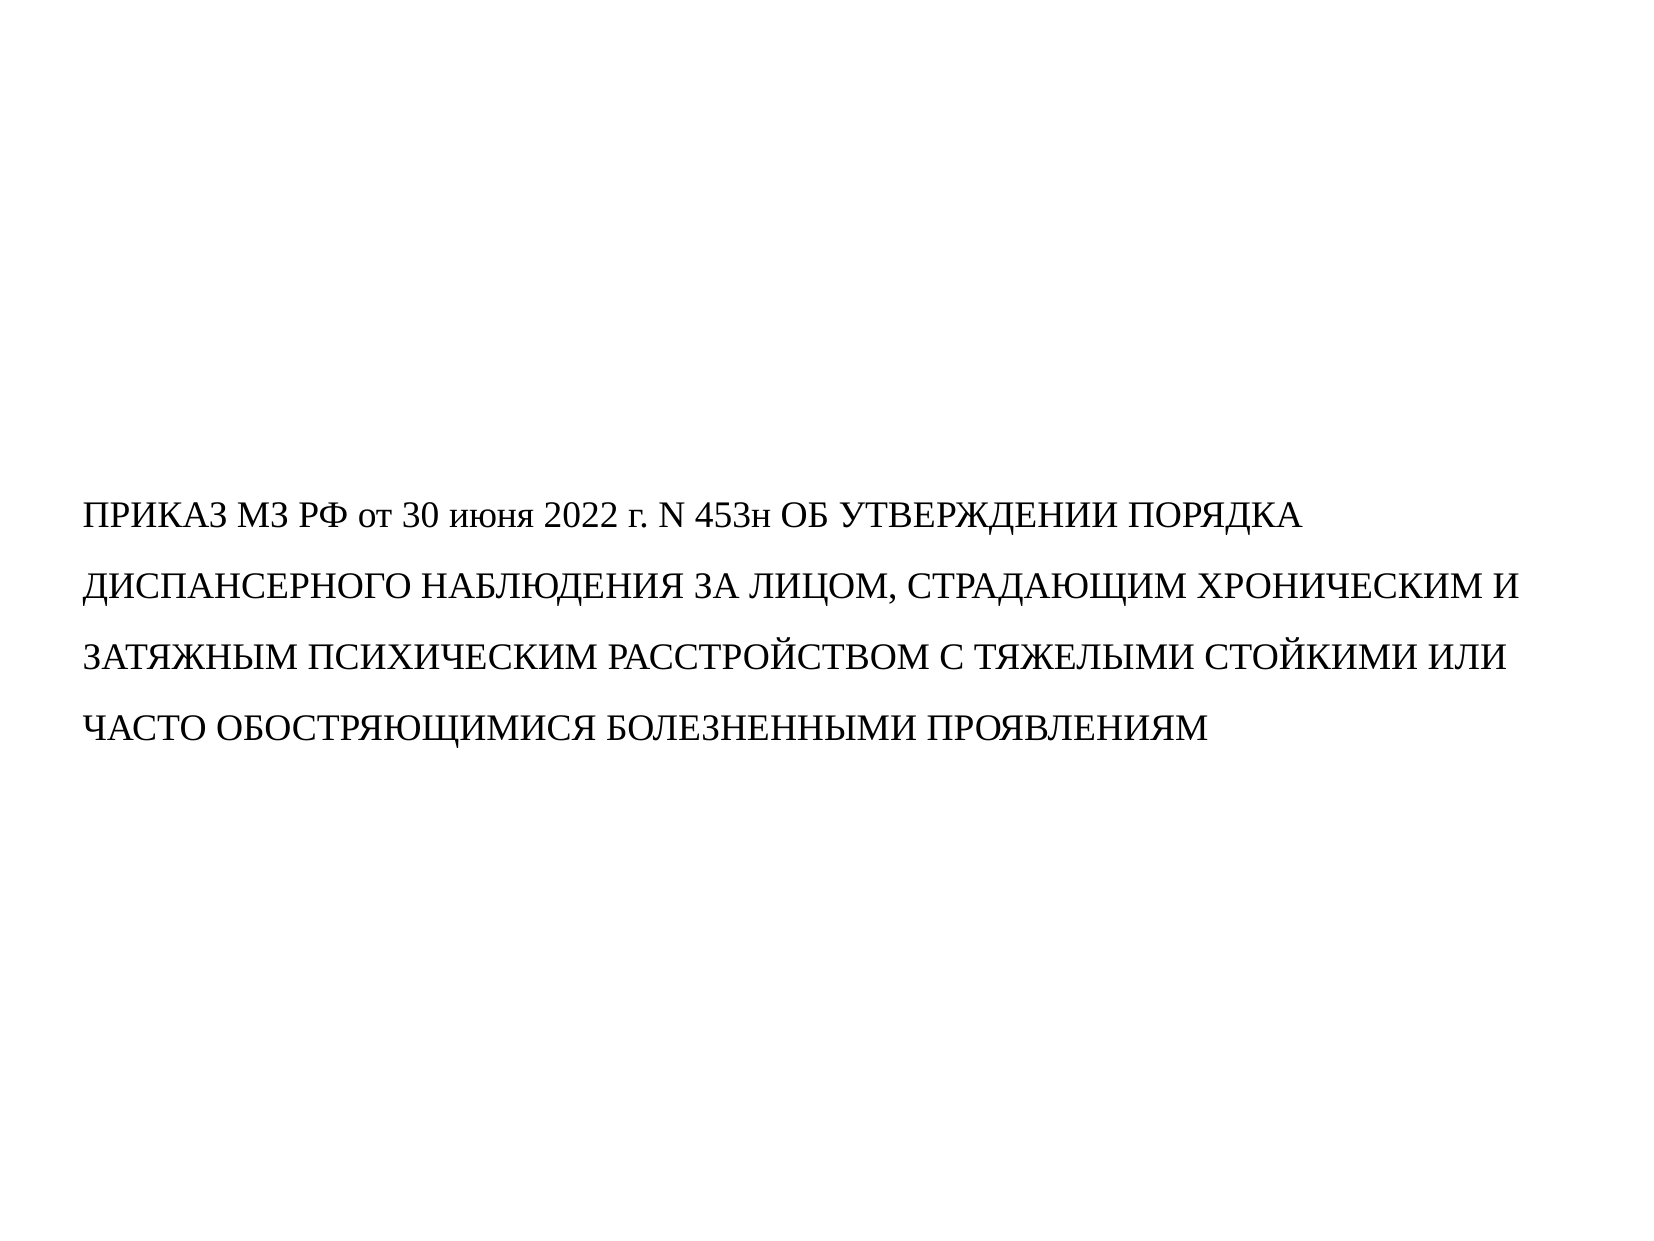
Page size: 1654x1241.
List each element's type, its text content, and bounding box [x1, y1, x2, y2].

list ПРИКАЗ МЗ РФ от 30 июня 2022 г. N 453н ОБ УТВЕРЖДЕНИИ ПОРЯДКА ДИСПАНСЕРНОГО НАБЛЮДЕНИЯ ЗА ЛИЦОМ, СТРАДАЮЩИМ ХРОНИЧЕСКИМ И ЗАТЯЖНЫМ ПСИХИЧЕСКИМ РАССТРОЙСТВОМ С ТЯЖЕЛЫМИ СТОЙКИМИ ИЛИ ЧАСТО ОБОСТРЯЮЩИМИСЯ БОЛЕЗНЕННЫМИ ПРОЯВЛЕНИЯМ [82, 290, 1571, 1109]
